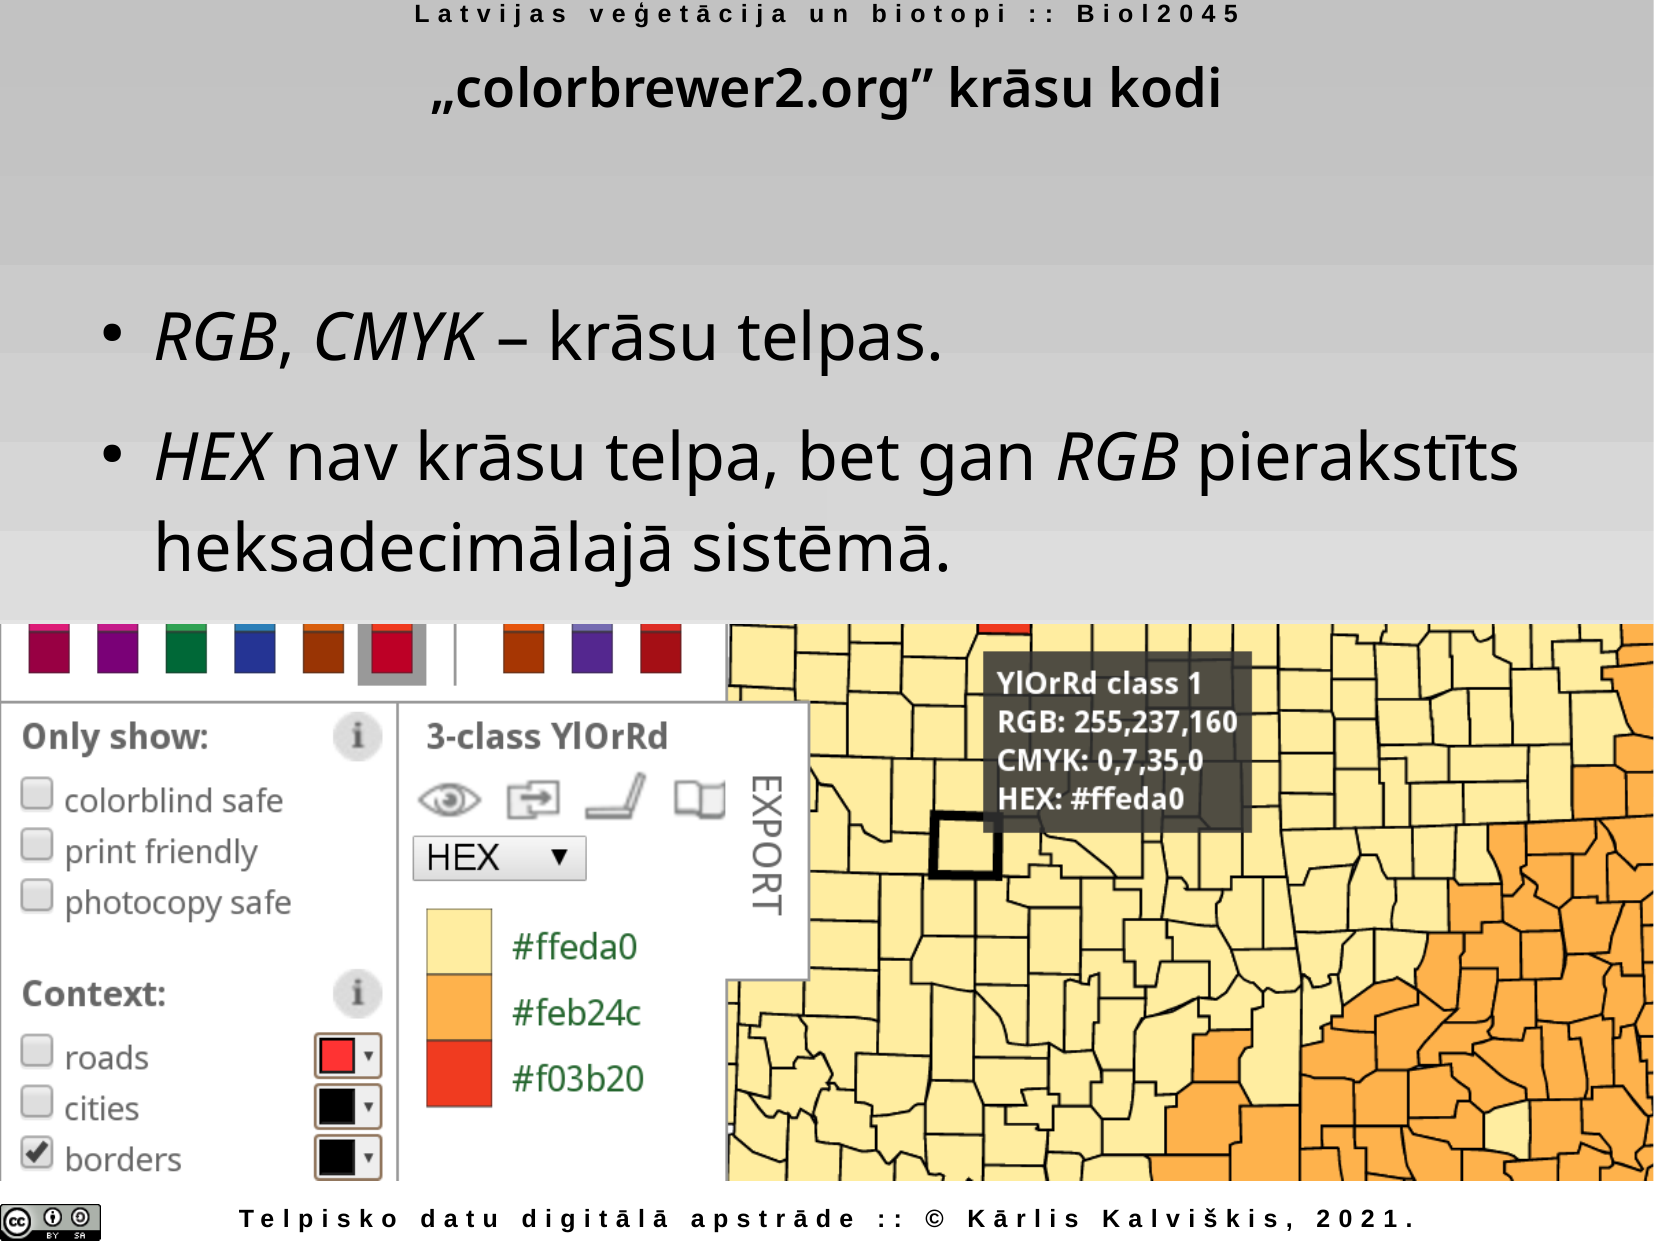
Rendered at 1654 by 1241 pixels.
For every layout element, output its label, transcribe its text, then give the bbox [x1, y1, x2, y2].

picture [0, 0, 1654, 1241]
title „colorbrewer2.org” krāsu kodi [29, 49, 1625, 296]
list RGB, CMYK – krāsu telpas. HEX nav krāsu telpa, bet gan RGB pierakstīts heksadecimālajā sistēmā. [82, 289, 1571, 624]
